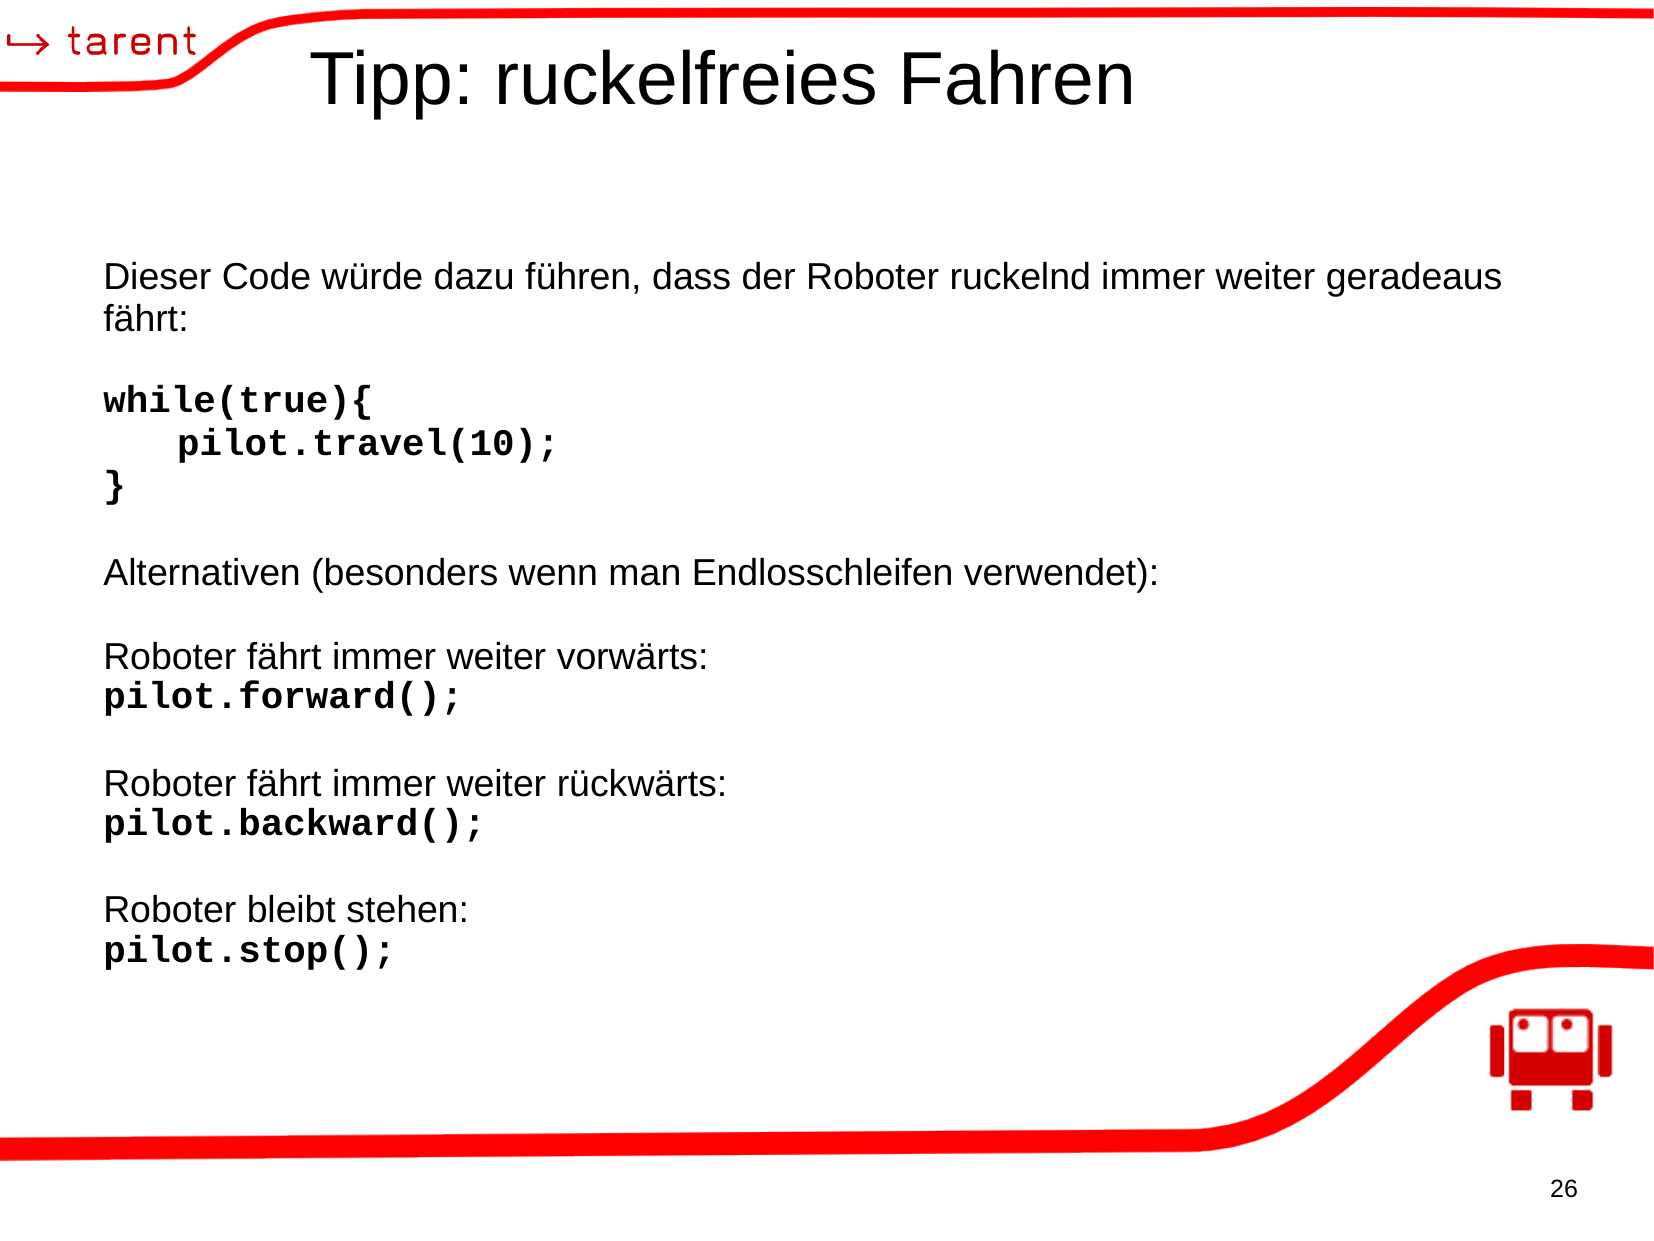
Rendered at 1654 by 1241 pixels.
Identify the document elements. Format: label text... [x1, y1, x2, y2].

text_box Dieser Code würde dazu führen, dass der Roboter ruckelnd immer weiter geradeaus fährt: while(true){ pilot.travel(10); } Alternativen (besonders wenn man Endlosschleifen verwendet): Roboter fährt immer weiter vorwärts: pilot.forward(); Roboter fährt immer weiter rückwärts: pilot.backward(); Roboter bleibt stehen: pilot.stop(); [88, 248, 1536, 1066]
picture [0, 7, 1654, 92]
picture [0, 944, 1654, 1161]
text_box Tipp: ruckelfreies Fahren [295, 29, 1654, 148]
